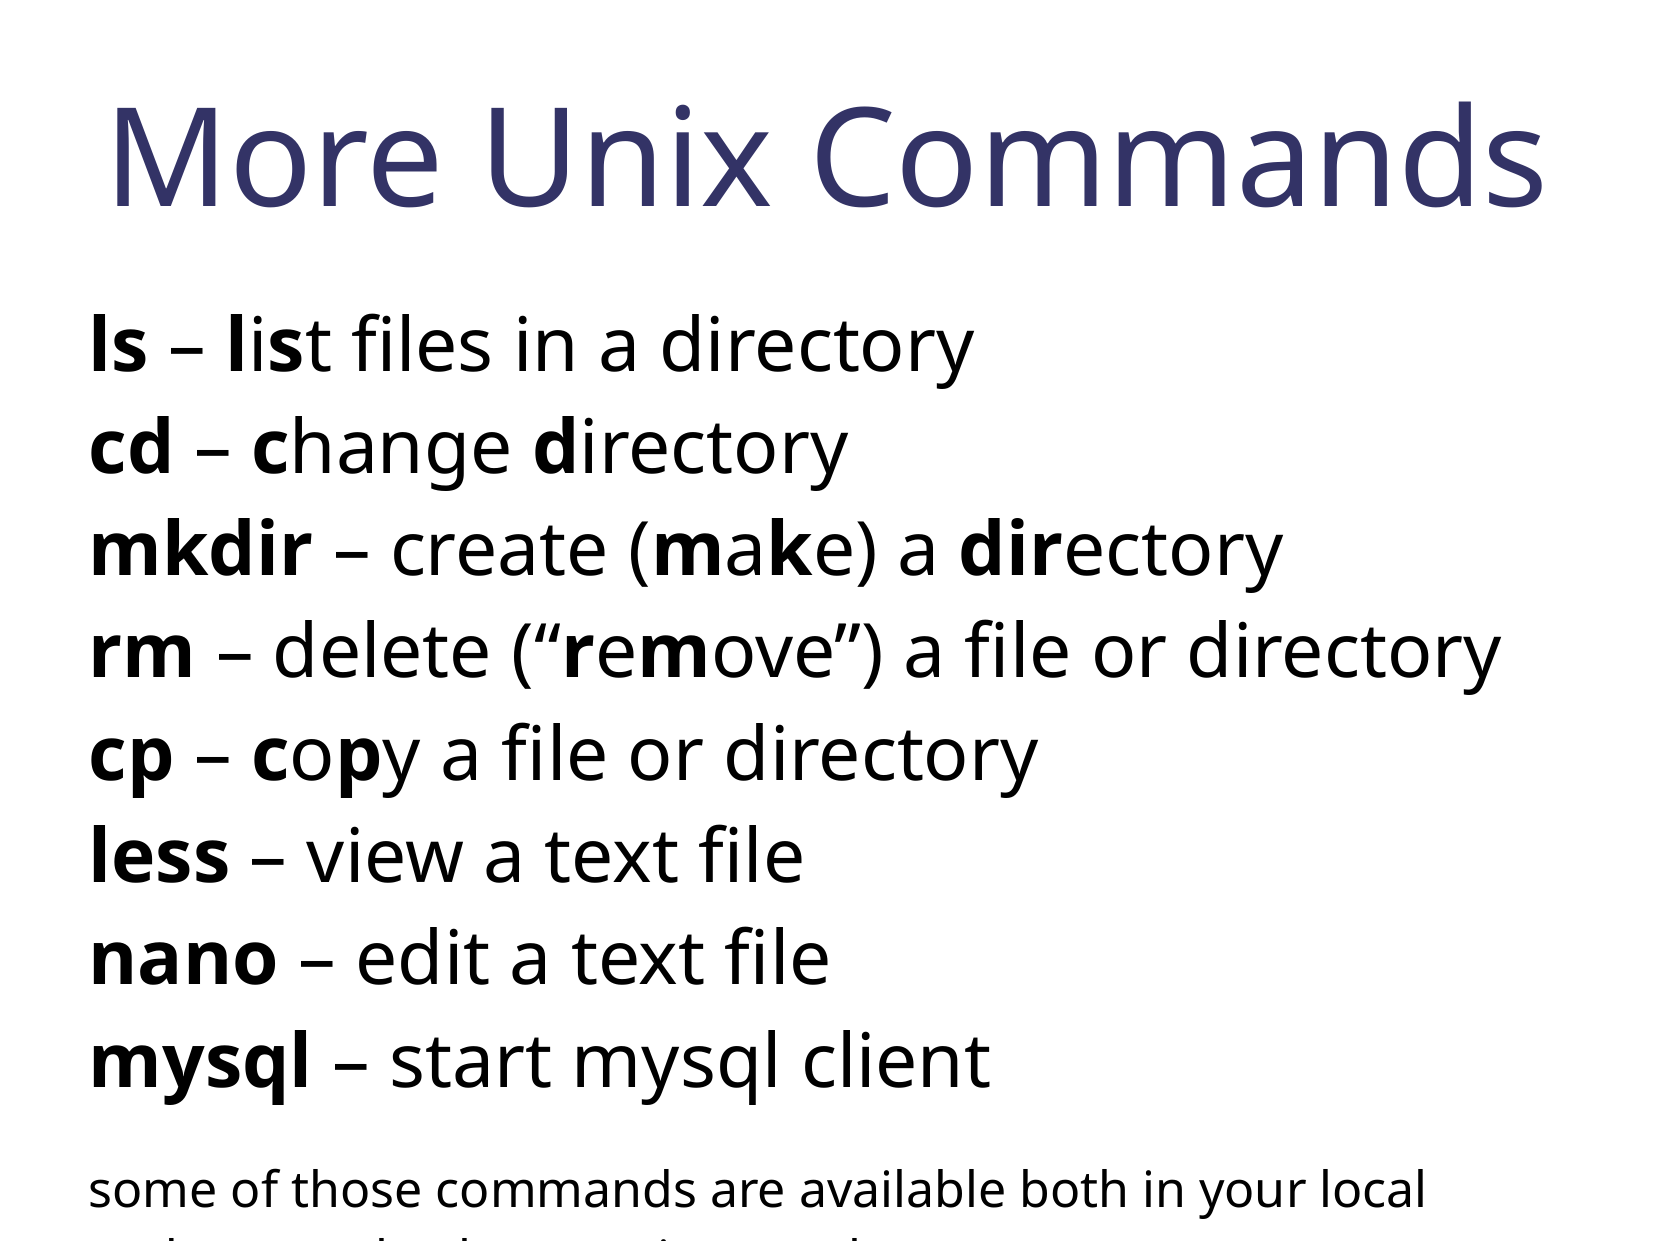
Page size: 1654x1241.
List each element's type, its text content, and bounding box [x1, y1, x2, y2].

text_box ls – list files in a directory cd – change directory mkdir – create (make) a directory rm – delete (“remove”) a file or directory cp – copy a file or directory less – view a text file nano – edit a text file mysql – start mysql client some of those commands are available both in your local and remote bash, some just on the server [74, 283, 1654, 1191]
title More Unix Commands [0, 56, 1654, 250]
